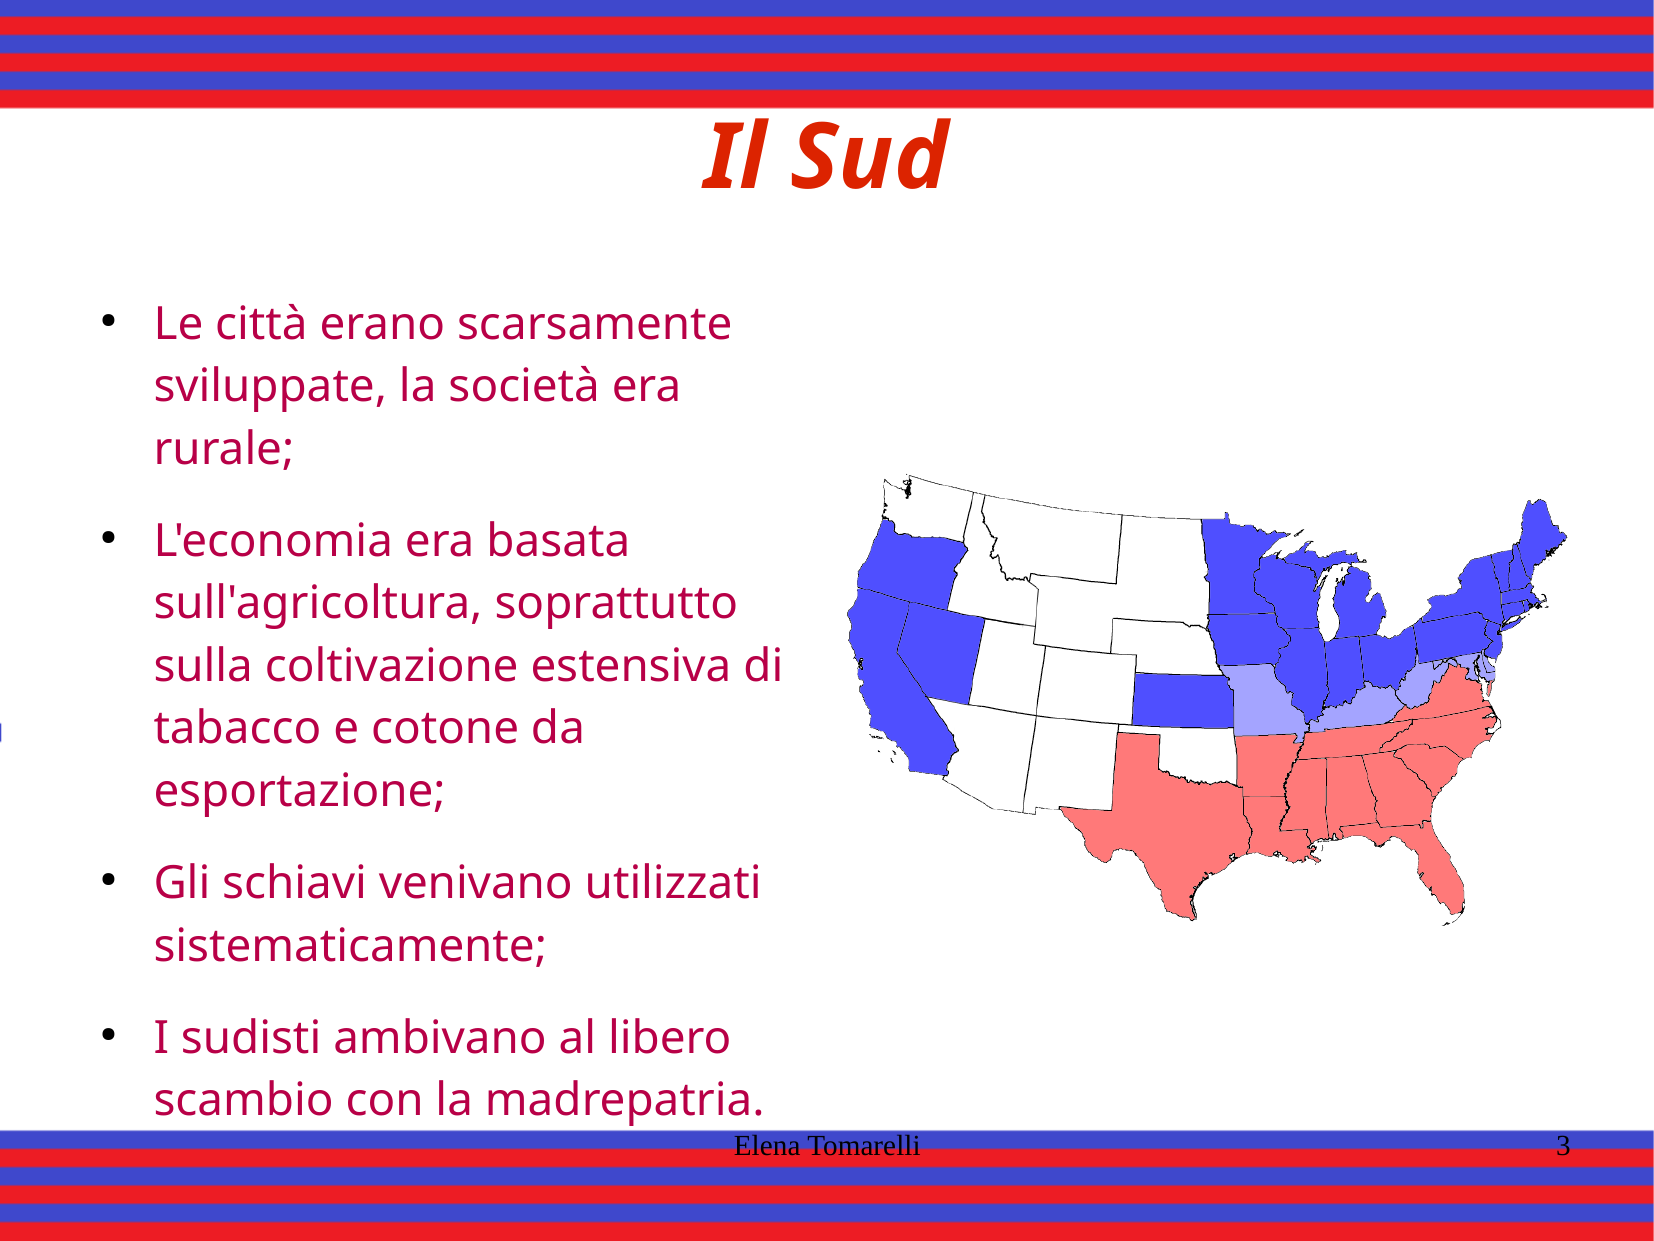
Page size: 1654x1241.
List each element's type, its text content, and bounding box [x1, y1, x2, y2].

title Il Sud [82, 49, 1571, 257]
picture [0, 0, 1654, 1241]
list Le città erano scarsamente sviluppate, la società era rurale; L'economia era basata sull'agricoltura, soprattutto sulla coltivazione estensiva di tabacco e cotone da esportazione; Gli schiavi venivano utilizzati sistematicamente; I sudisti ambivano al libero scambio con la madrepatria. [82, 290, 809, 1109]
